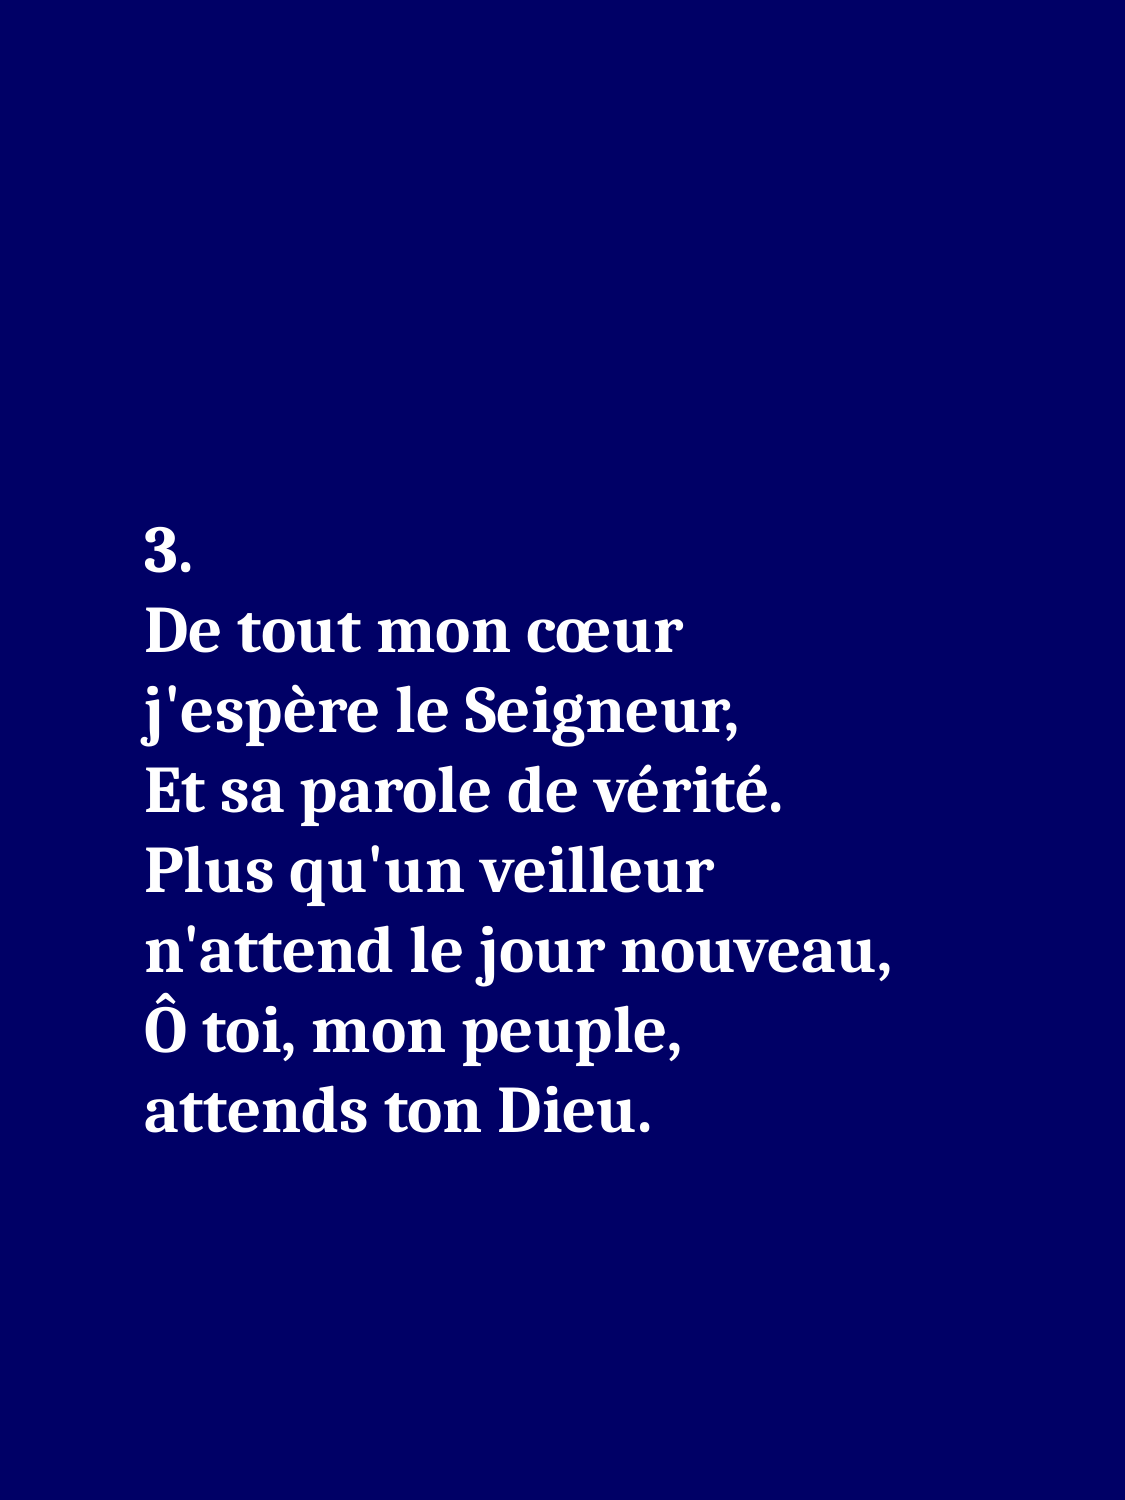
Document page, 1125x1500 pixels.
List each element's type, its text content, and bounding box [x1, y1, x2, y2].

text_box 3. De tout mon cœur j'espère le Seigneur, Et sa parole de vérité. Plus qu'un veilleur n'attend le jour nouveau, Ô toi, mon peuple, attends ton Dieu. [129, 378, 1125, 1193]
